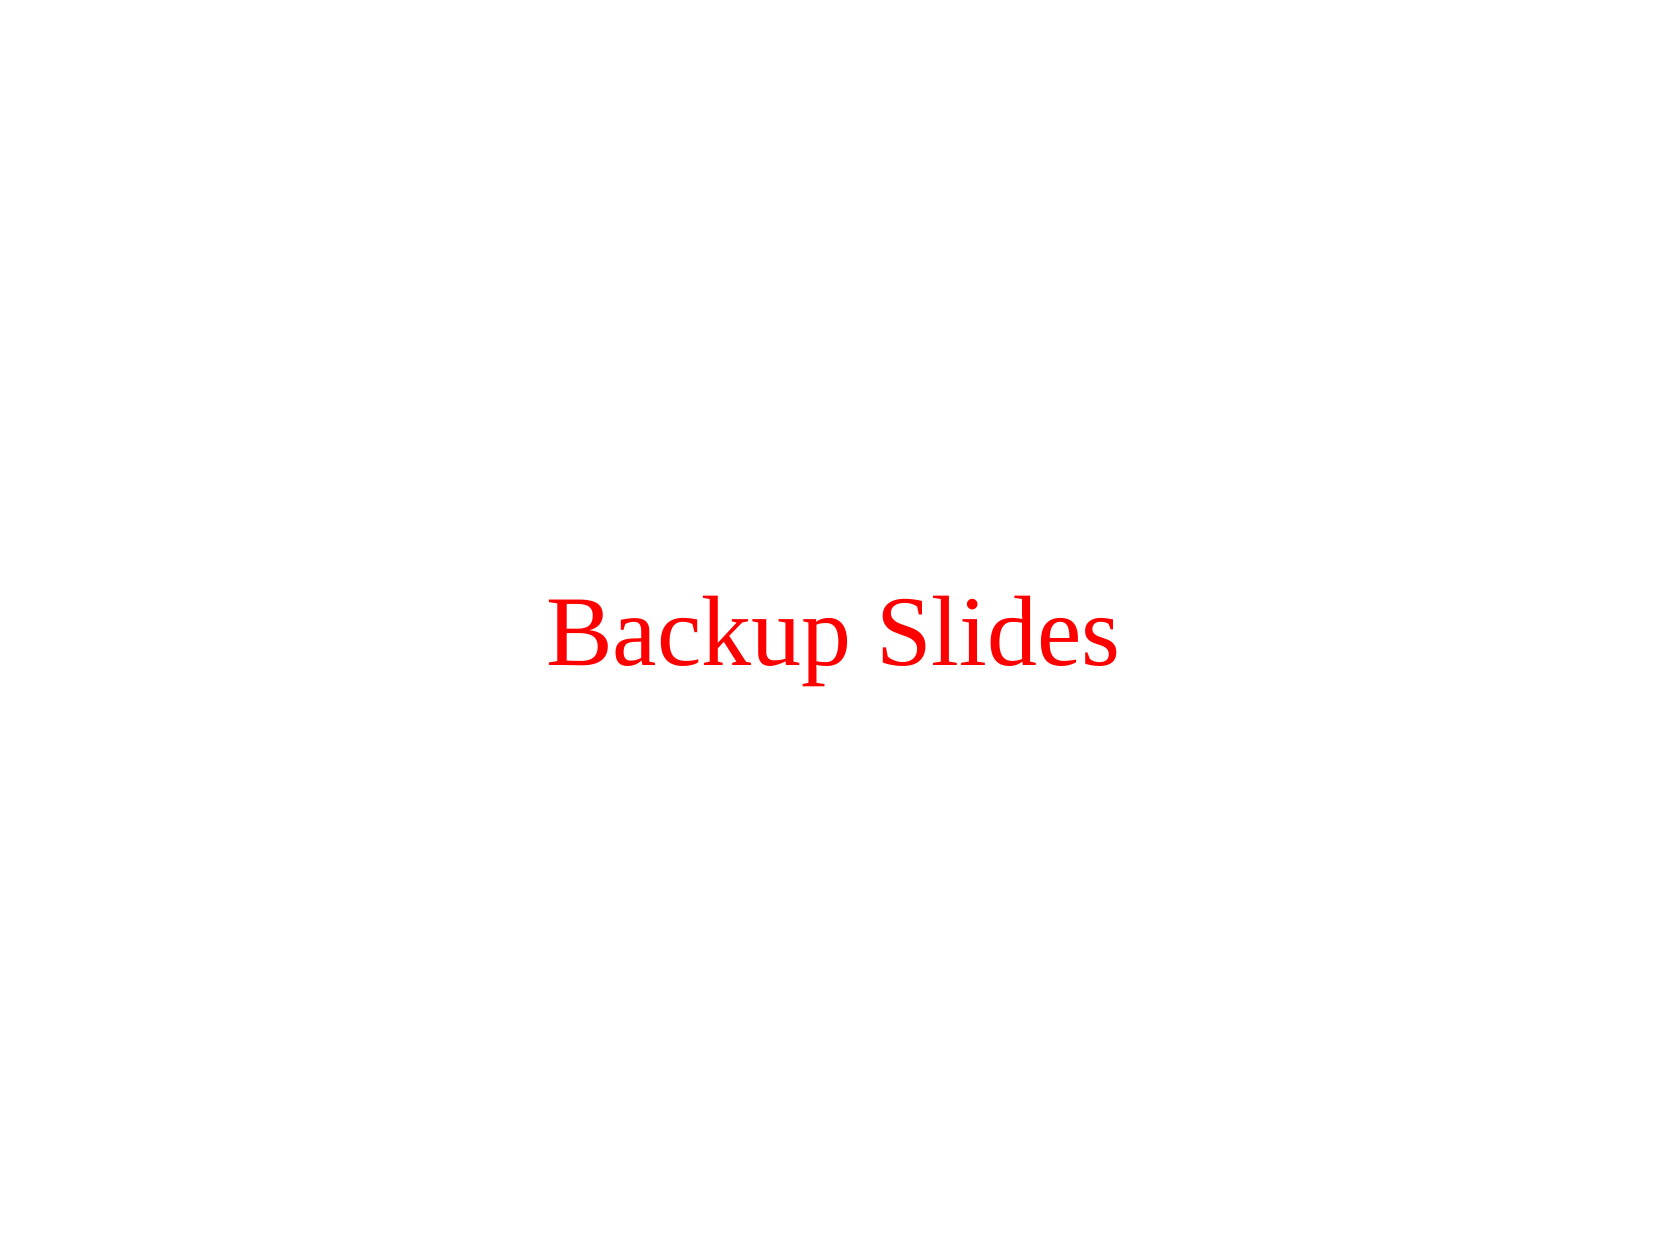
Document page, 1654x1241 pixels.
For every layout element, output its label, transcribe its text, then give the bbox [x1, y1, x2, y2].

text_box Backup Slides [29, 576, 1638, 697]
